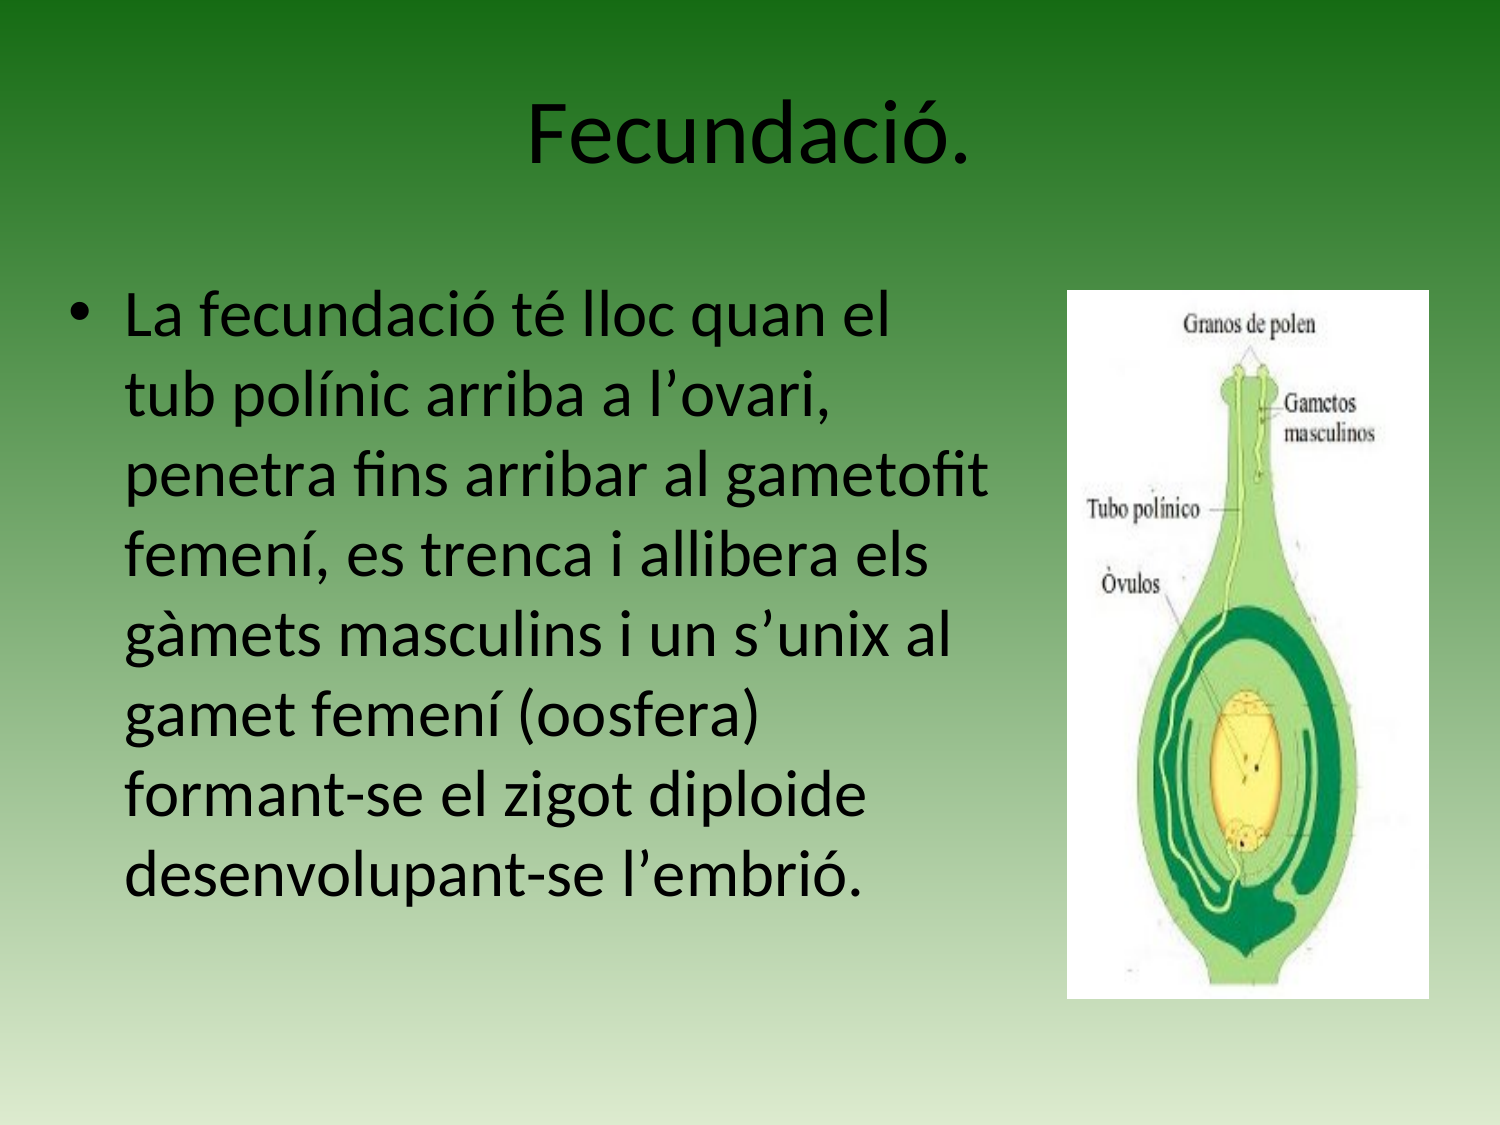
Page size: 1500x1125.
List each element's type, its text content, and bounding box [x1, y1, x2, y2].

title Fecundació. [75, 45, 1426, 209]
picture [1067, 290, 1429, 999]
list La fecundació té lloc quan el tub polínic arriba a l’ovari, penetra fins arribar al gametofit femení, es trenca i allibera els gàmets masculins i un s’unix al gamet femení (oosfera) formant-se el zigot diploide desenvolupant-se l’embrió. [53, 262, 1010, 1014]
